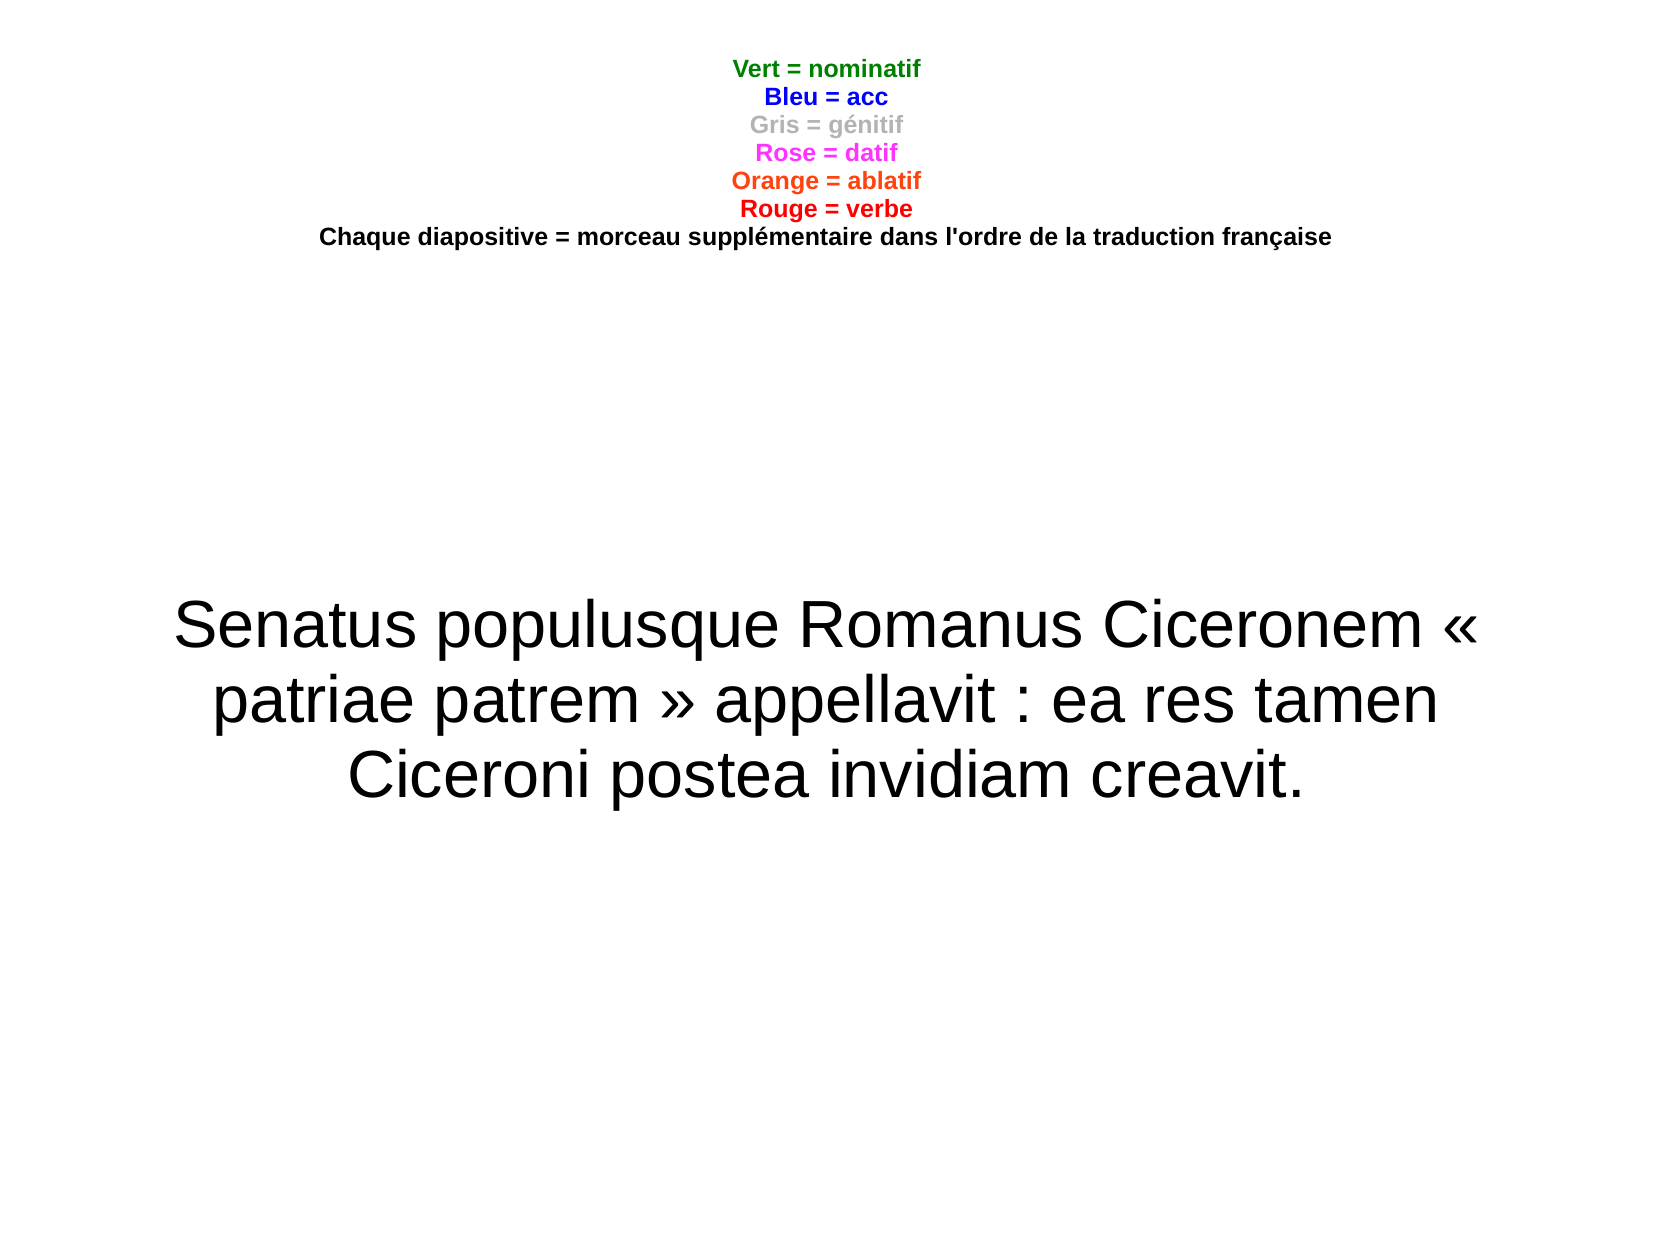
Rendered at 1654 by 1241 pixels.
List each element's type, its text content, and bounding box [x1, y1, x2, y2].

subtitle Senatus populusque Romanus Ciceronem « patriae patrem » appellavit : ea res tamen Ciceroni postea invidiam creavit. [82, 290, 1571, 1109]
title Vert = nominatif Bleu = acc Gris = génitif Rose = datif Orange = ablatif Rouge = verbe Chaque diapositive = morceau supplémentaire dans l'ordre de la traduction française [82, 49, 1571, 257]
